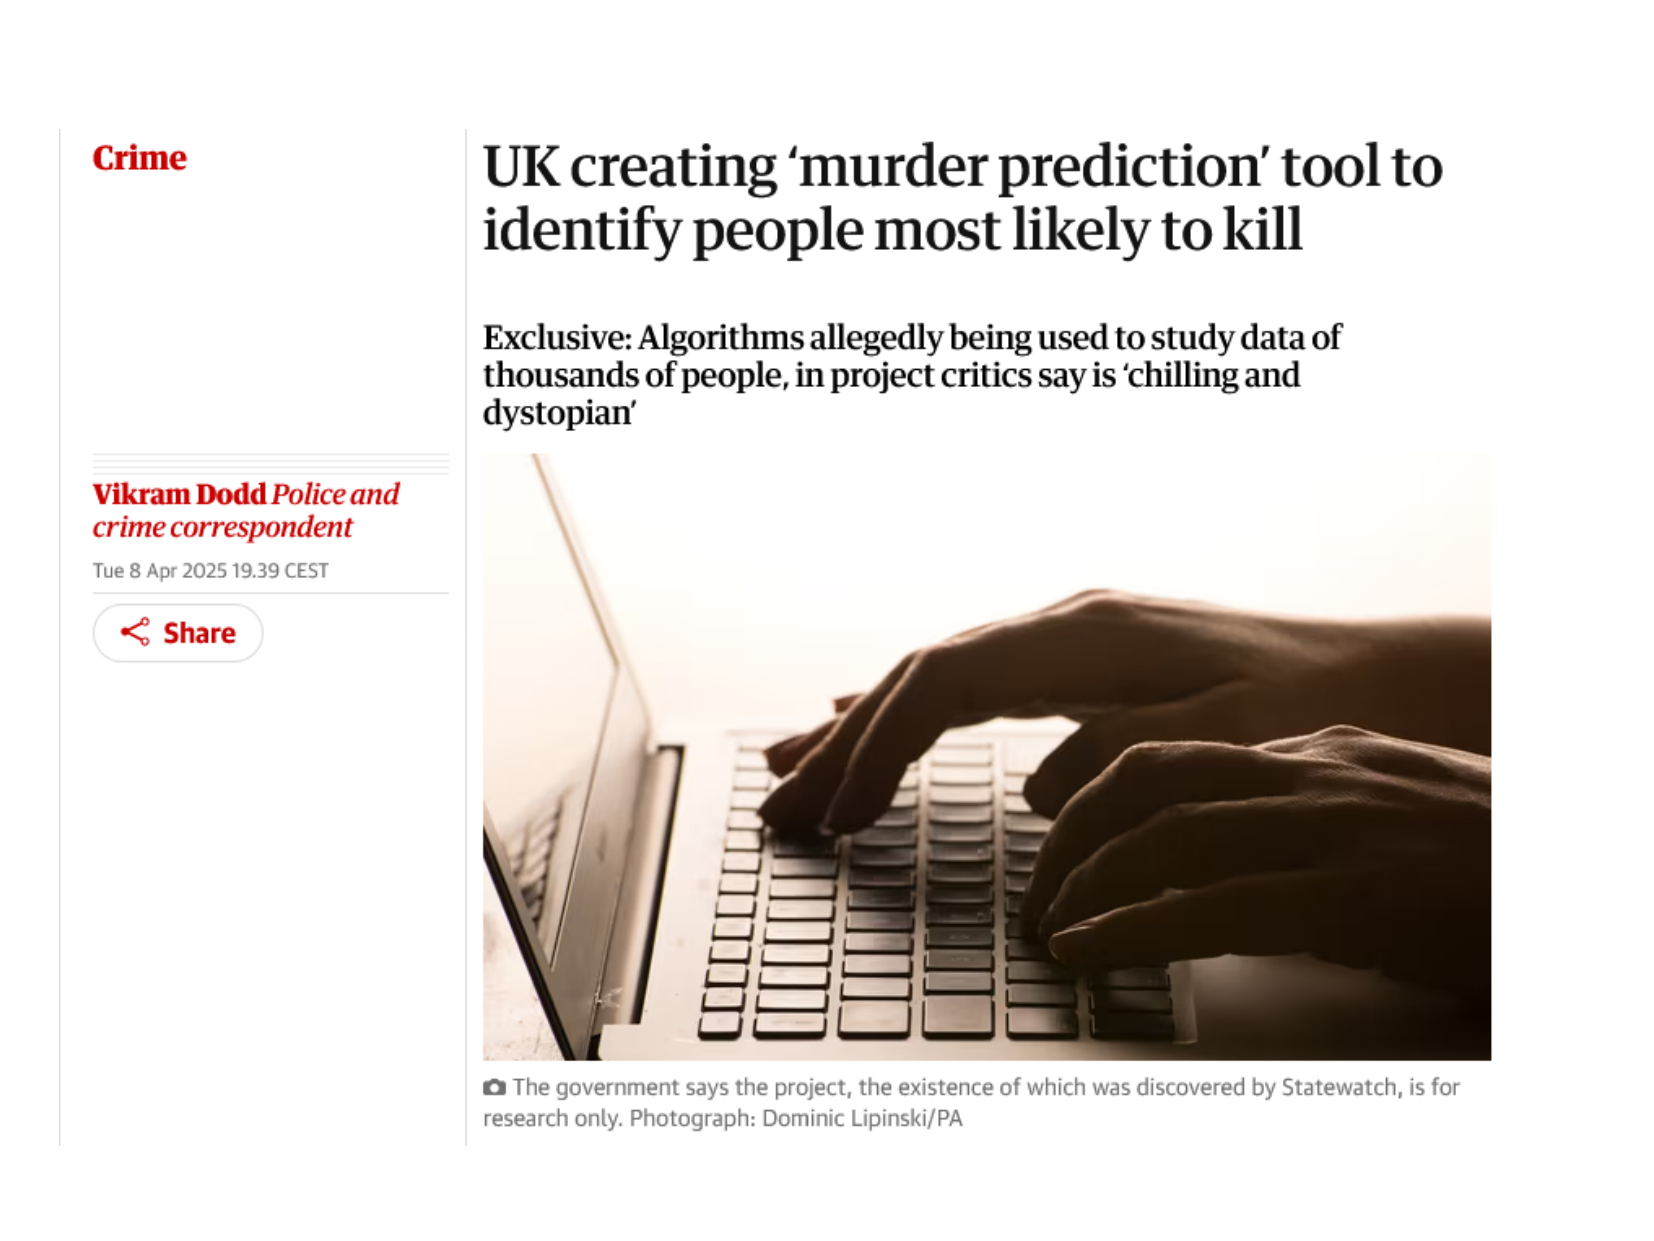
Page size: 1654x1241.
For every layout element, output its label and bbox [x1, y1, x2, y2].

picture [59, 129, 1560, 1146]
